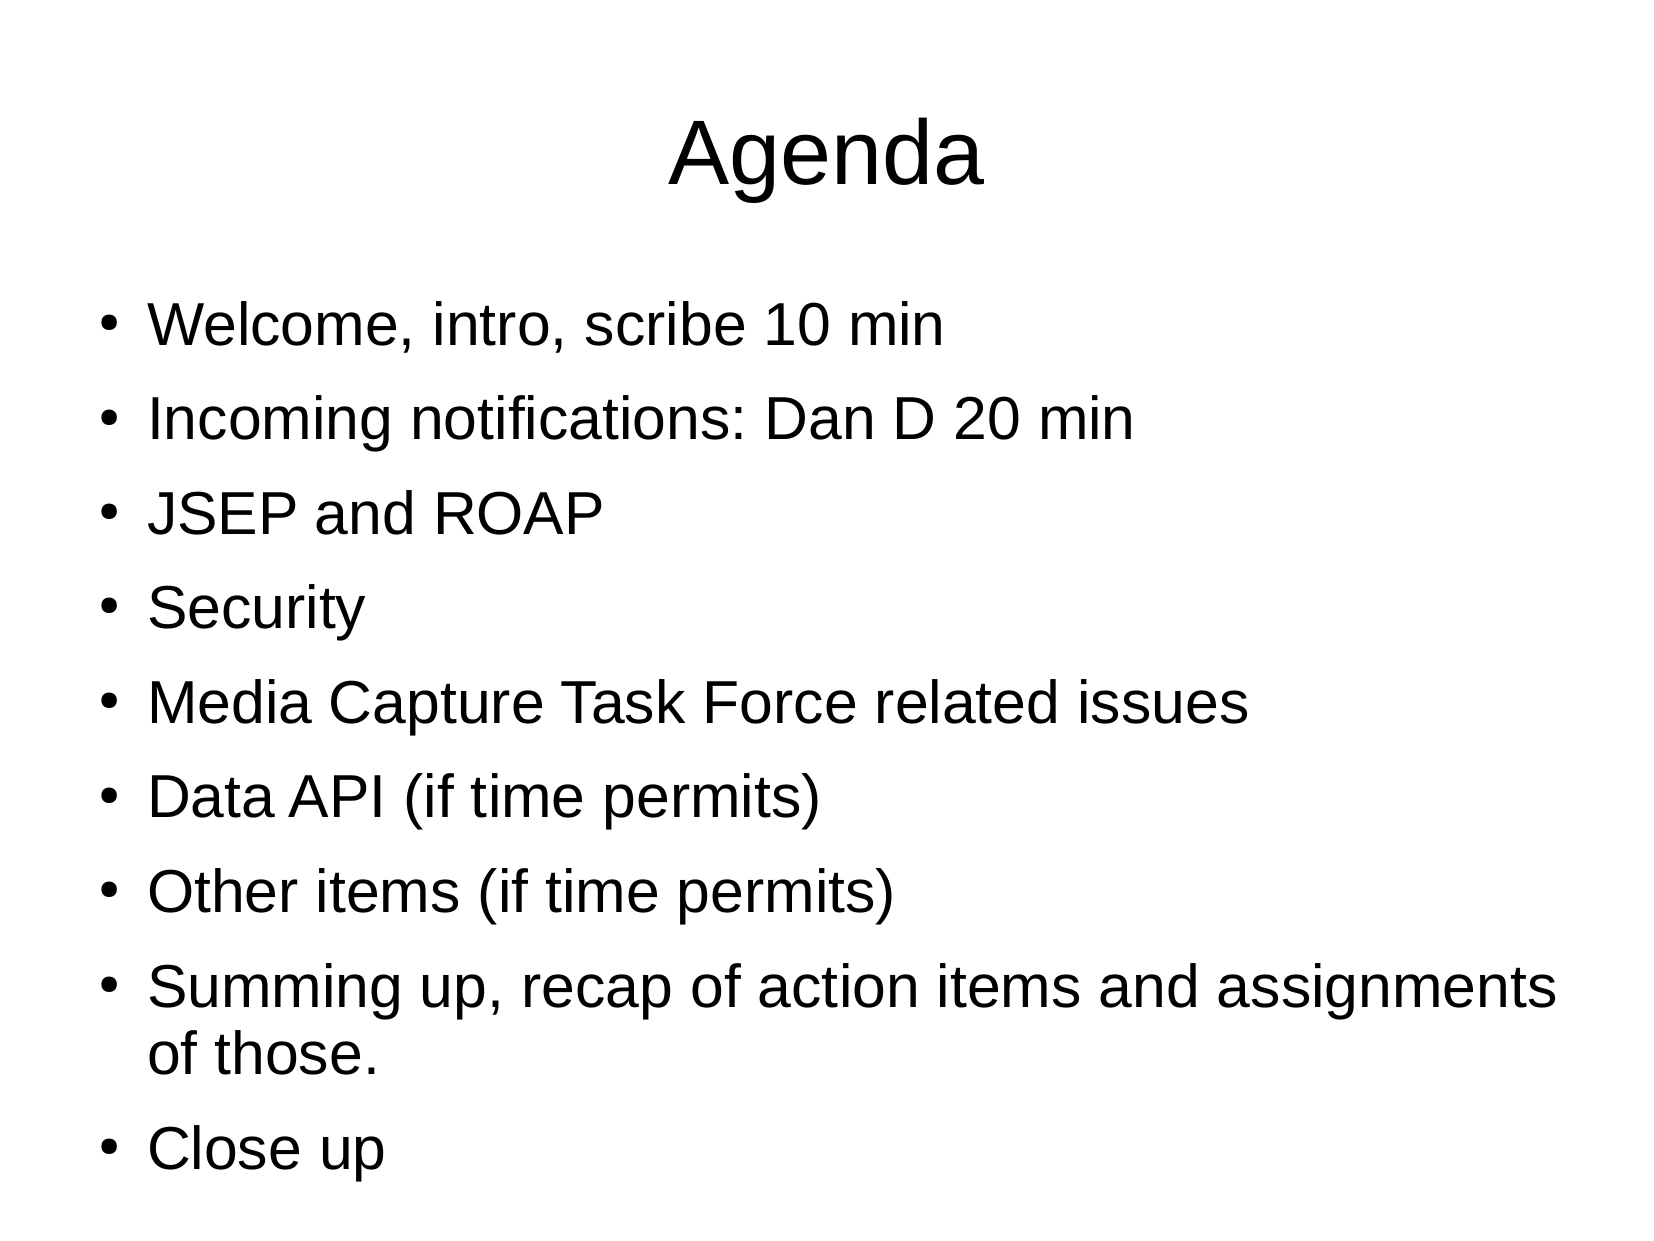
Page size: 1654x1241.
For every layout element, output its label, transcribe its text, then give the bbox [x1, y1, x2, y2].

title Agenda [82, 49, 1571, 257]
list Welcome, intro, scribe 10 min Incoming notifications: Dan D 20 min JSEP and ROAP Security Media Capture Task Force related issues Data API (if time permits) Other items (if time permits) Summing up, recap of action items and assignments of those. Close up [82, 290, 1571, 1186]
